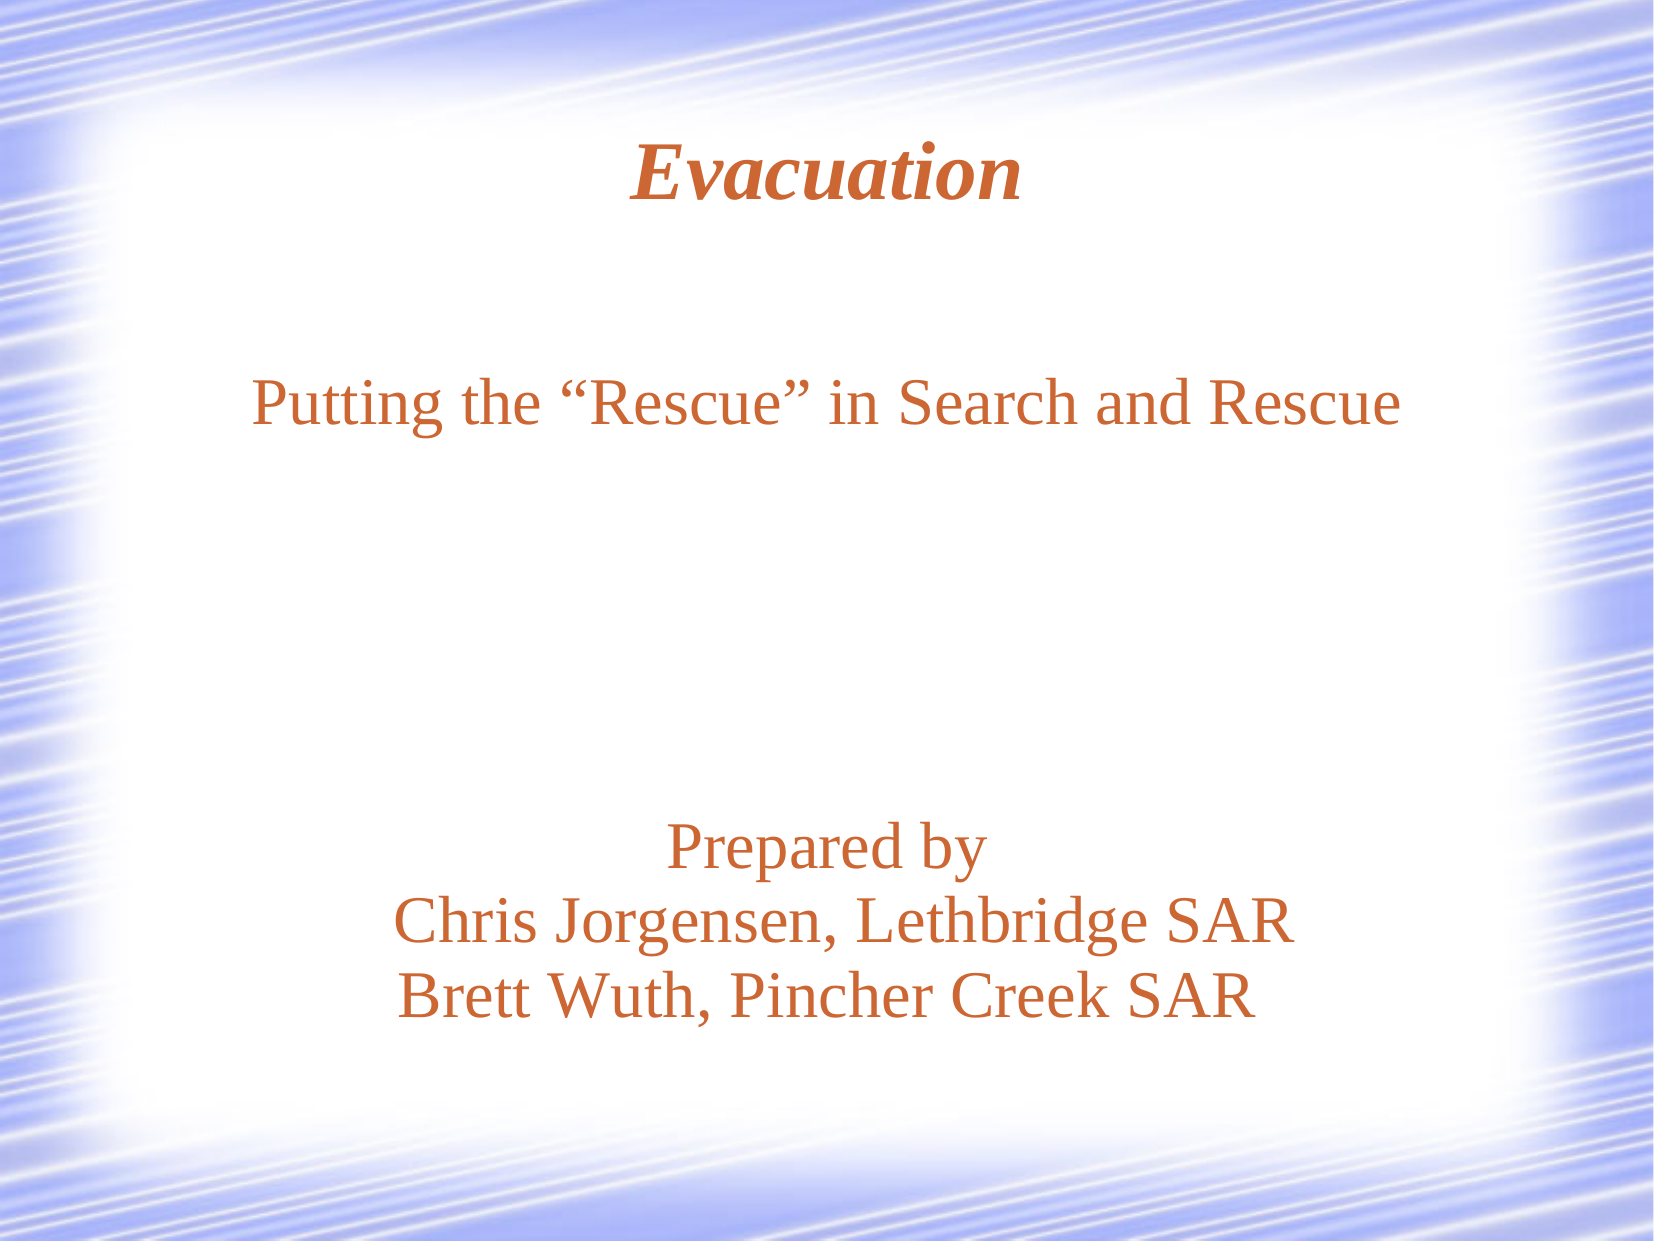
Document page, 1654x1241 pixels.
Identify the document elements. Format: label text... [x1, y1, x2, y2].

subtitle Putting the “Rescue” in Search and Rescue Prepared by Chris Jorgensen, Lethbridge SAR Brett Wuth, Pincher Creek SAR [121, 344, 1534, 1127]
title Evacuation [121, 67, 1534, 275]
picture [0, 0, 1654, 1241]
